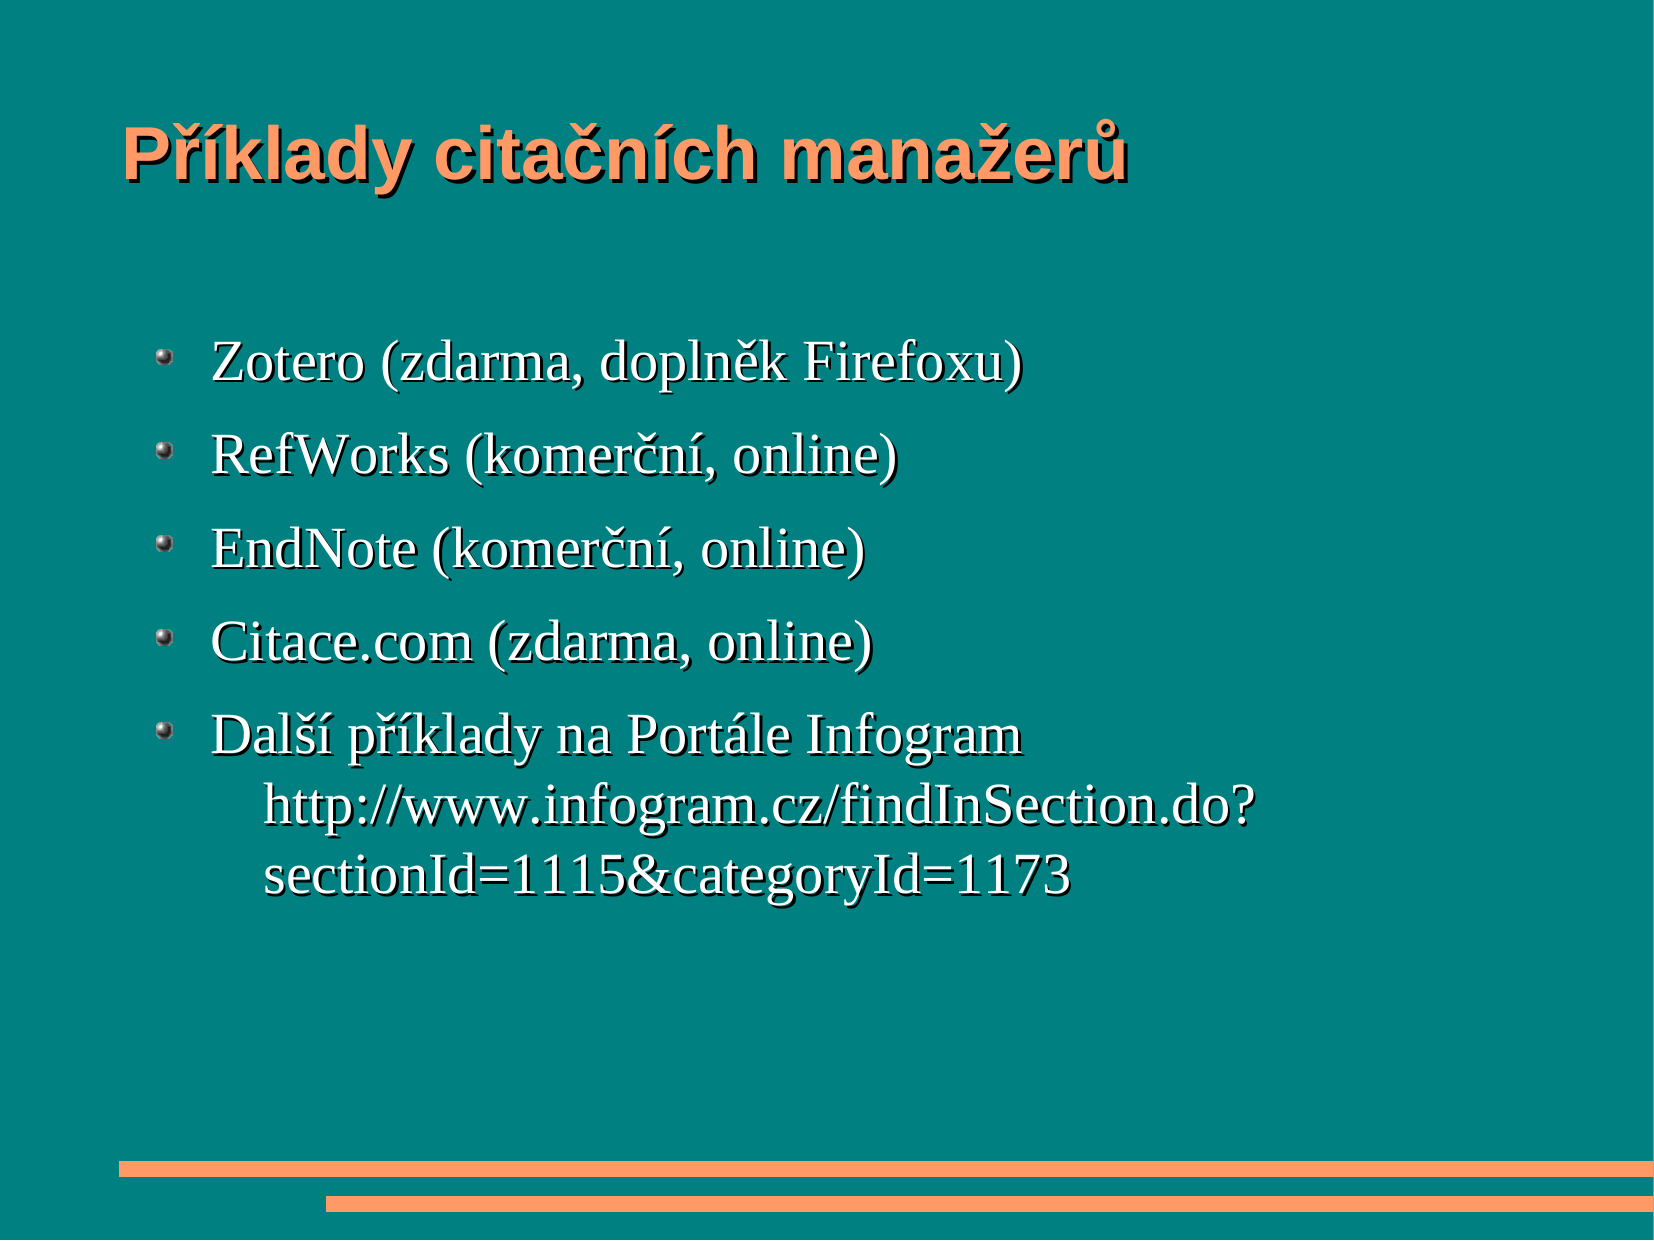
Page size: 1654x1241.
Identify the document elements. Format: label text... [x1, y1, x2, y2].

title Příklady citačních manažerů [121, 46, 1534, 254]
list Zotero (zdarma, doplněk Firefoxu) RefWorks (komerční, online) EndNote (komerční, online) Citace.com (zdarma, online) Další příklady na Portále Infogram http://www.infogram.cz/findInSection.do?sectionId=1115&categoryId=1173 [121, 322, 1561, 1132]
